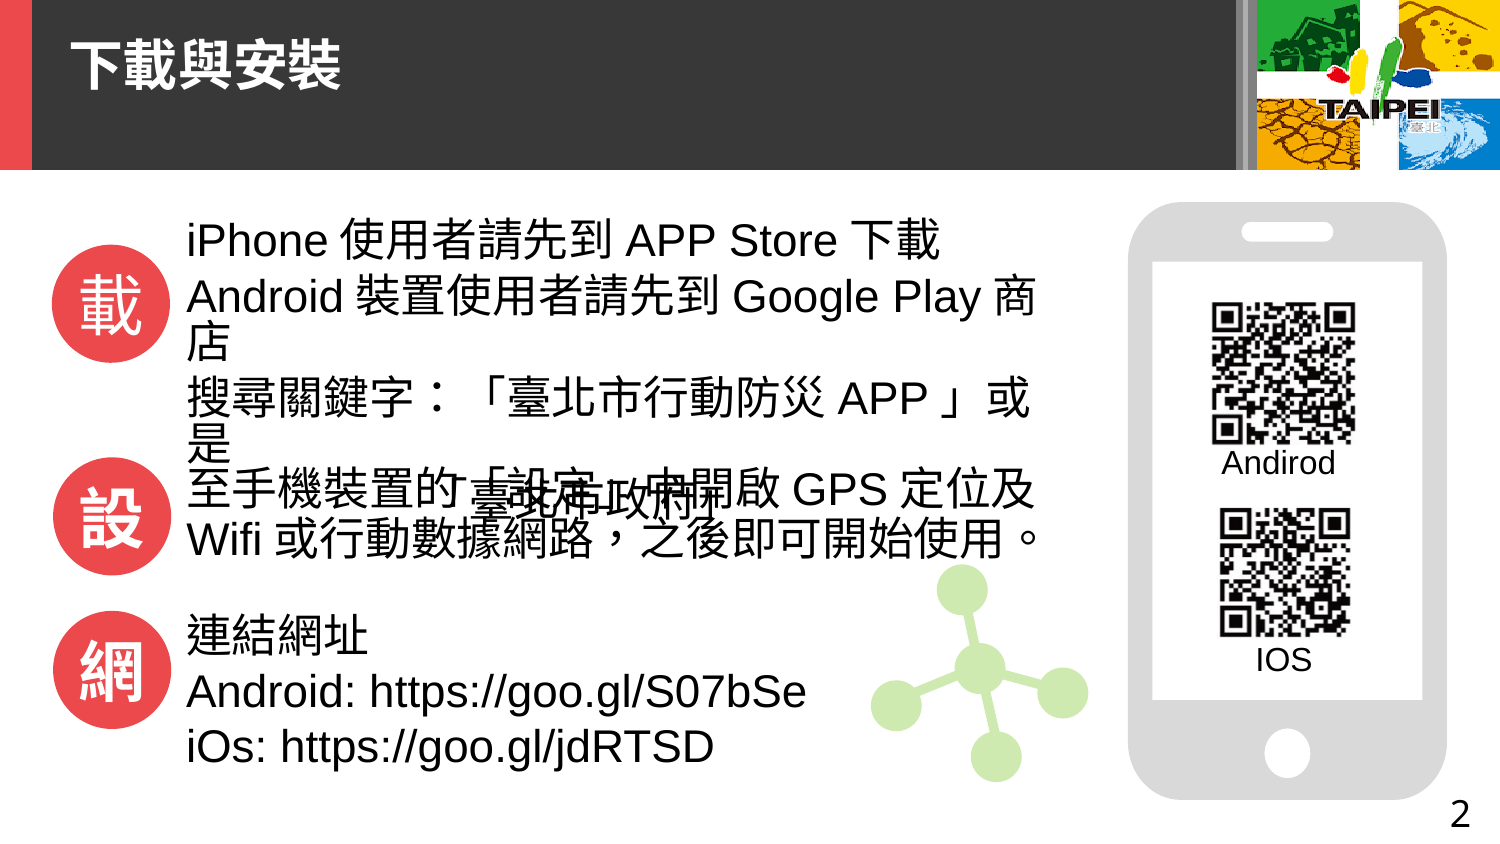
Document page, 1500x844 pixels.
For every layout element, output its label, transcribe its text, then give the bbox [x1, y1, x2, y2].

text_box 連結網址 Android: https://goo.gl/S07bSe iOs: https://goo.gl/jdRTSD [171, 599, 823, 779]
list 下載與安裝 [53, 13, 1235, 109]
picture [0, 0, 1500, 844]
text_box [78, 457, 146, 468]
text_box [870, 564, 1089, 783]
text_box [78, 565, 146, 576]
text_box 載 [51, 255, 170, 352]
text_box iPhone使用者請先到APP Store下載 Android裝置使用者請先到Google Play商店 搜尋關鍵字：「臺北市行動防災APP」或是 「臺北市政府」 [171, 212, 1075, 422]
text_box IOS [1241, 631, 1328, 686]
text_box [77, 718, 147, 729]
text_box 2 [1435, 782, 1495, 844]
text_box [79, 610, 146, 621]
text_box 設 [53, 468, 171, 565]
text_box 至手機裝置的「設定」中開啟GPS定位及Wifi或行動數據網路，之後即可開始使用。 [171, 457, 1129, 575]
text_box [1127, 202, 1447, 800]
text_box Andirod [1206, 434, 1351, 489]
text_box [77, 244, 145, 255]
text_box 網 [53, 621, 171, 718]
text_box [76, 352, 145, 363]
